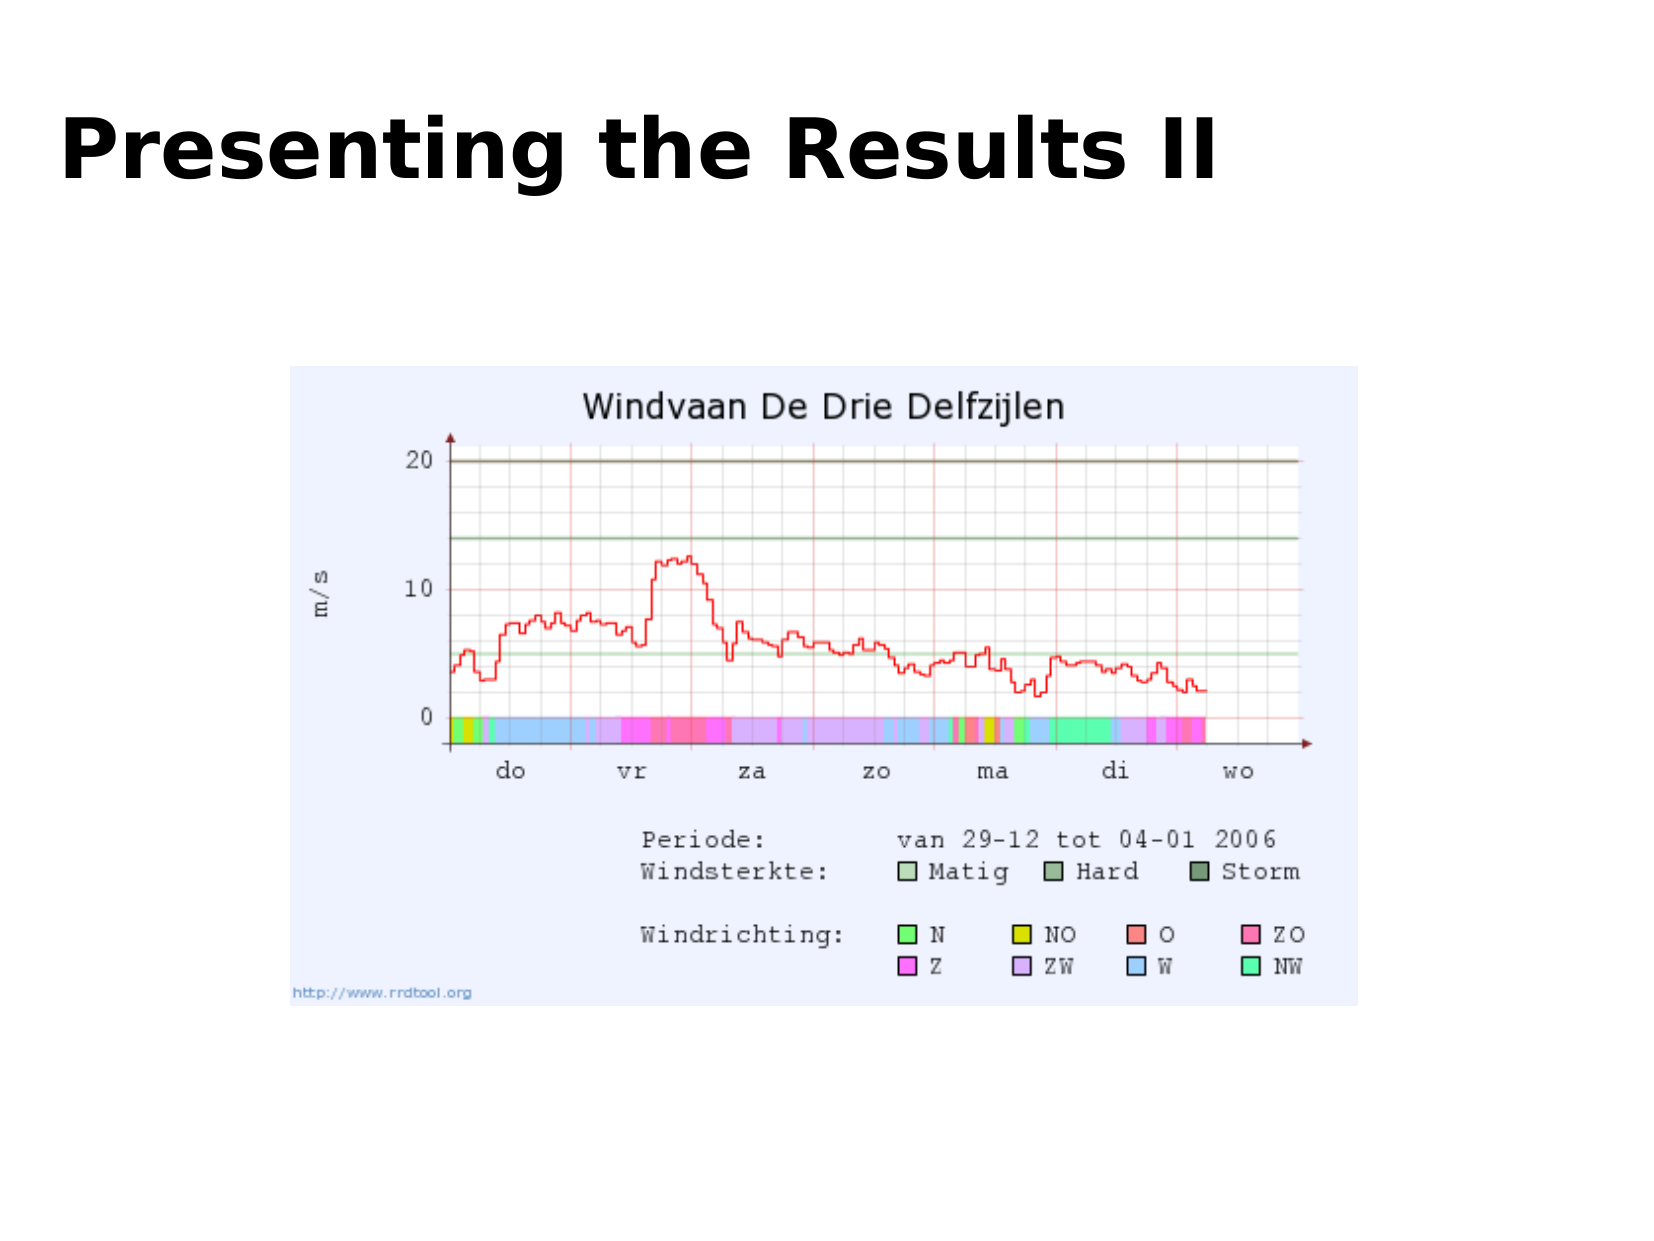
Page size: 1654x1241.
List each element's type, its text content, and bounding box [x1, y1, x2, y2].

picture [290, 366, 1358, 1006]
title Presenting the Results II [59, 75, 1607, 225]
